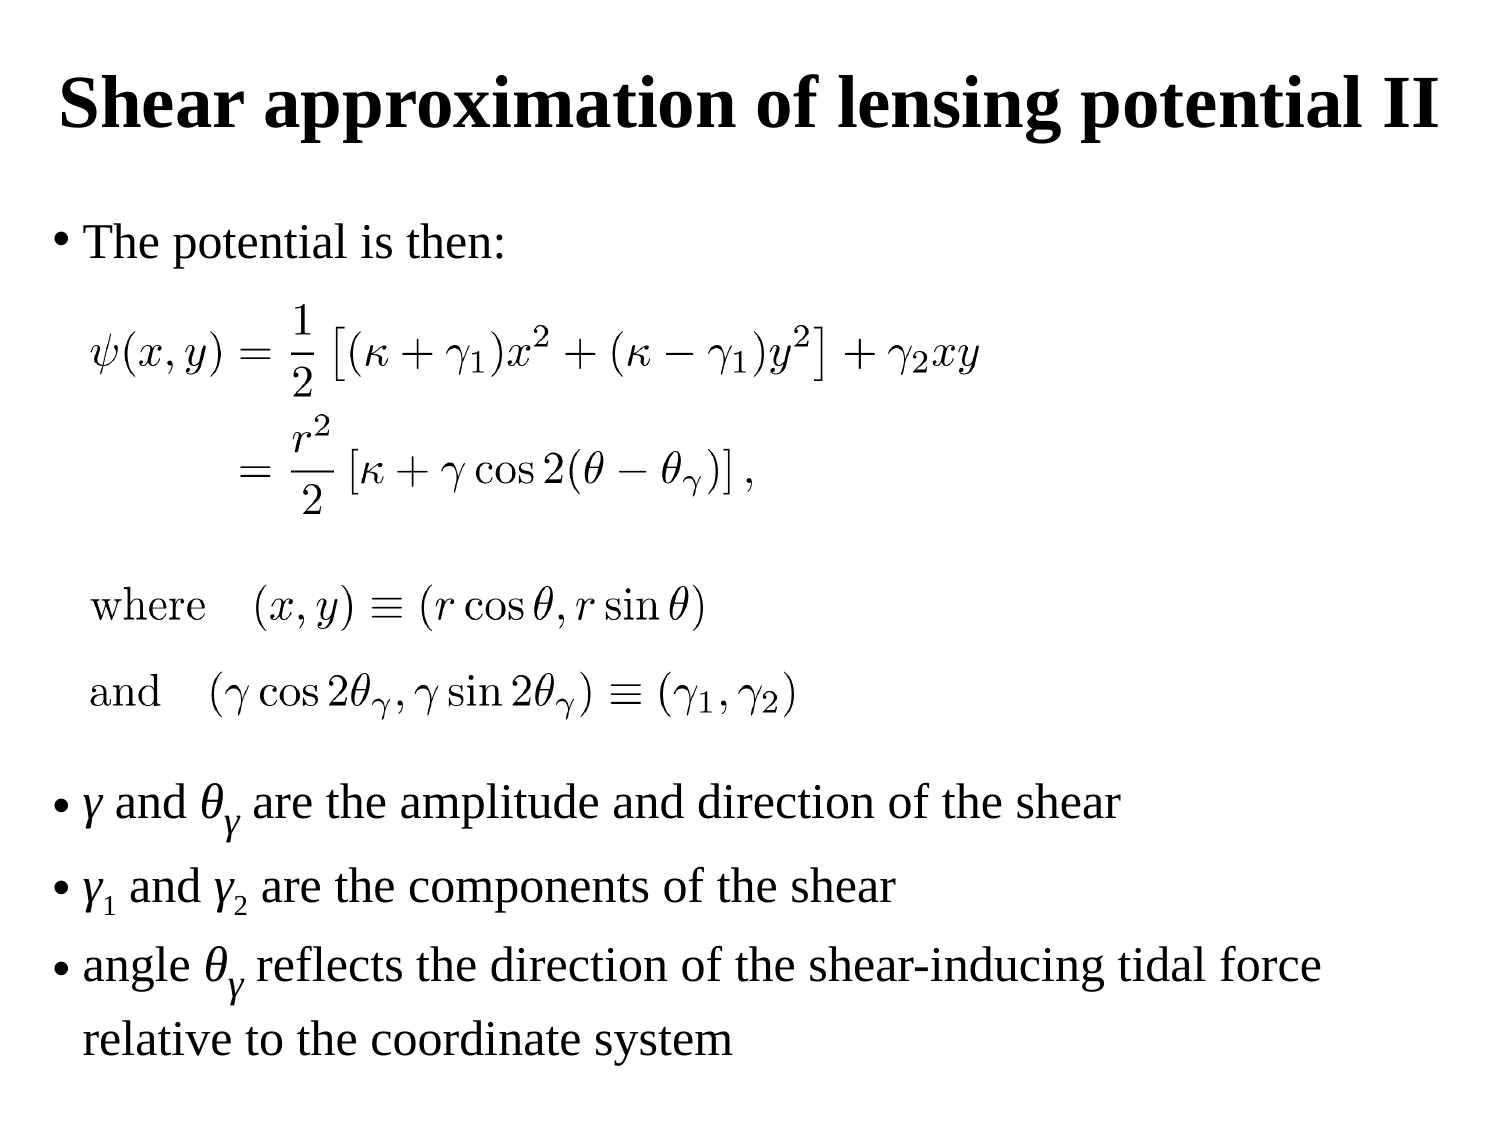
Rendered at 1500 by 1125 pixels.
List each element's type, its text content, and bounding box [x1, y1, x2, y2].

picture [90, 671, 794, 721]
list The potential is then: γ and θγ are the amplitude and direction of the shear γ1 and γ2 are the components of the shear angle θγ reflects the direction of the shear-inducing tidal force relative to the coordinate system [37, 200, 1425, 1006]
picture [90, 304, 979, 514]
picture [90, 584, 703, 631]
title Shear approximation of lensing potential II [15, 29, 1486, 165]
